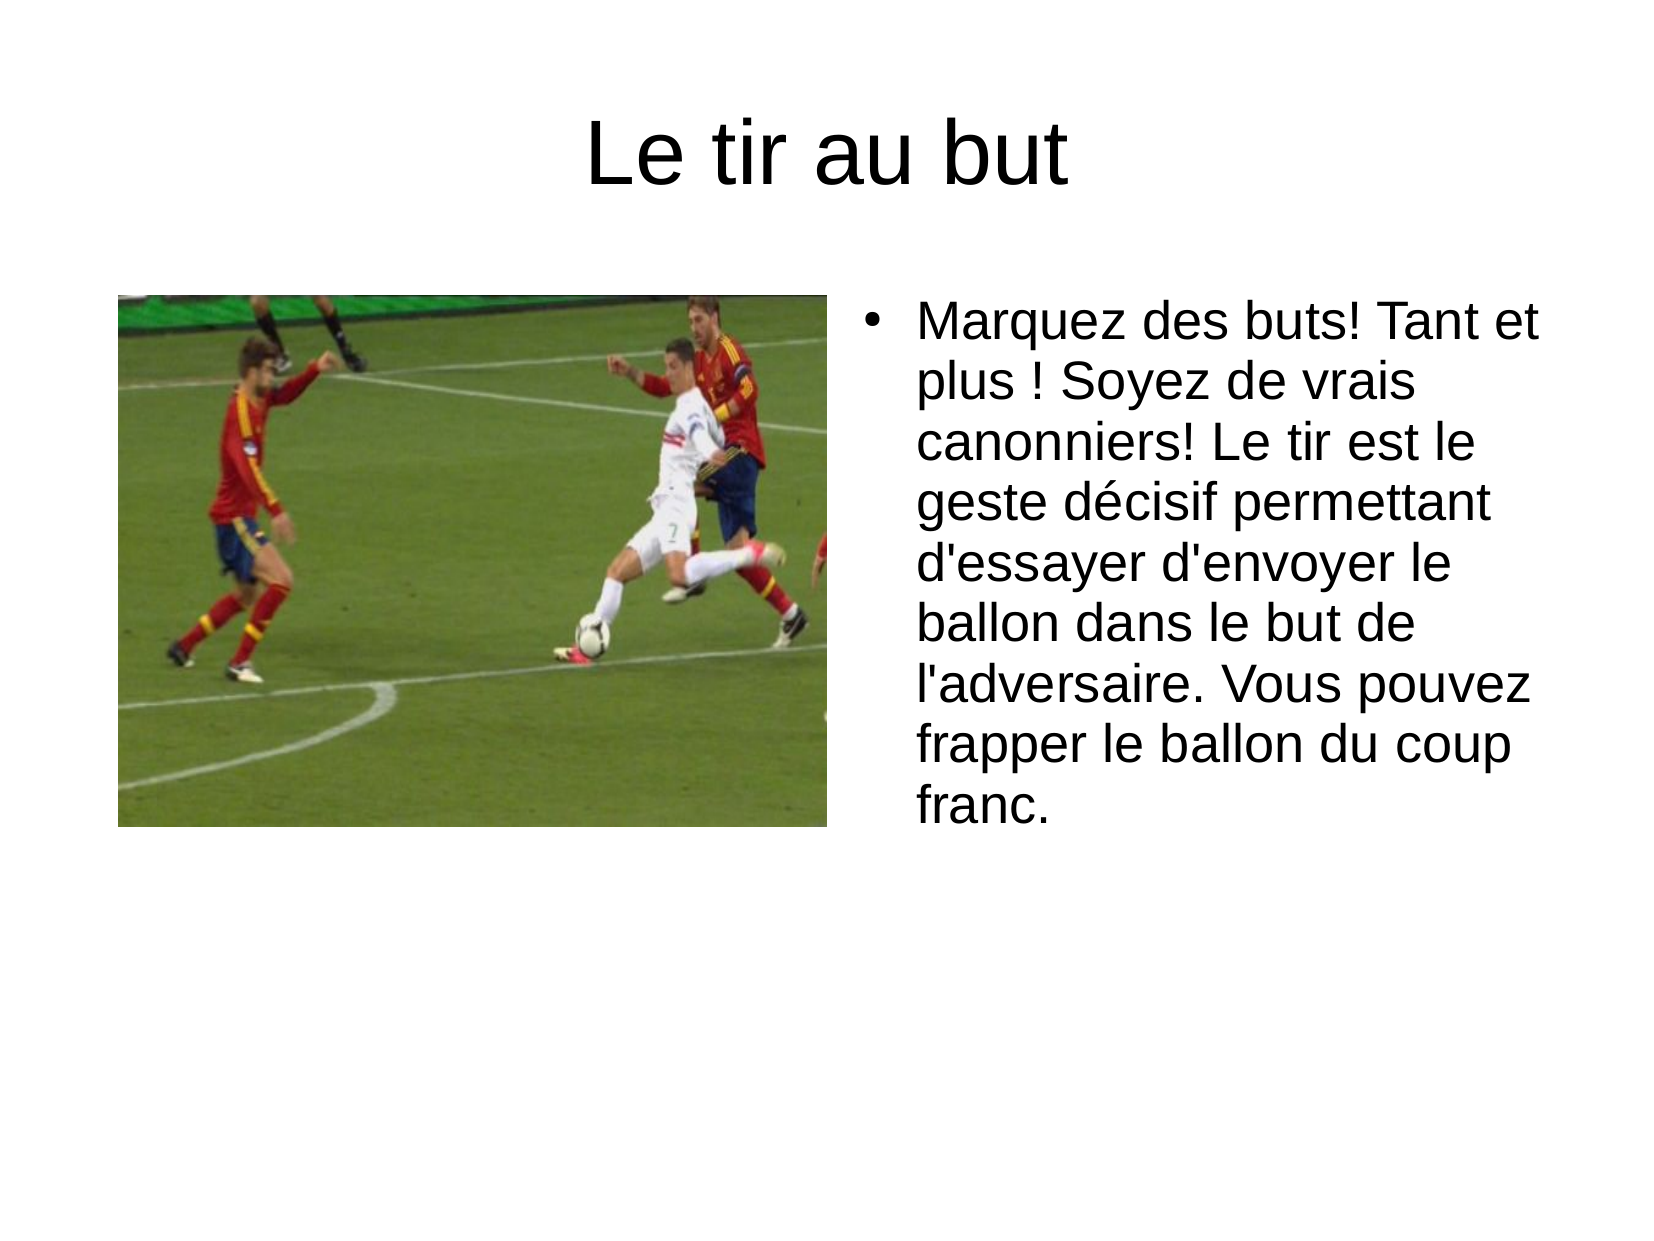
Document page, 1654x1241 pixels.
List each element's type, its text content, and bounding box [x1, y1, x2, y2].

picture [118, 295, 827, 827]
title Le tir au but [82, 56, 1571, 250]
list Marquez des buts! Tant et plus ! Soyez de vrais canonniers! Le tir est le geste décisif permettant d'essayer d'envoyer le ballon dans le but de l'adversaire. Vous pouvez frapper le ballon du coup franc. [845, 290, 1572, 1094]
